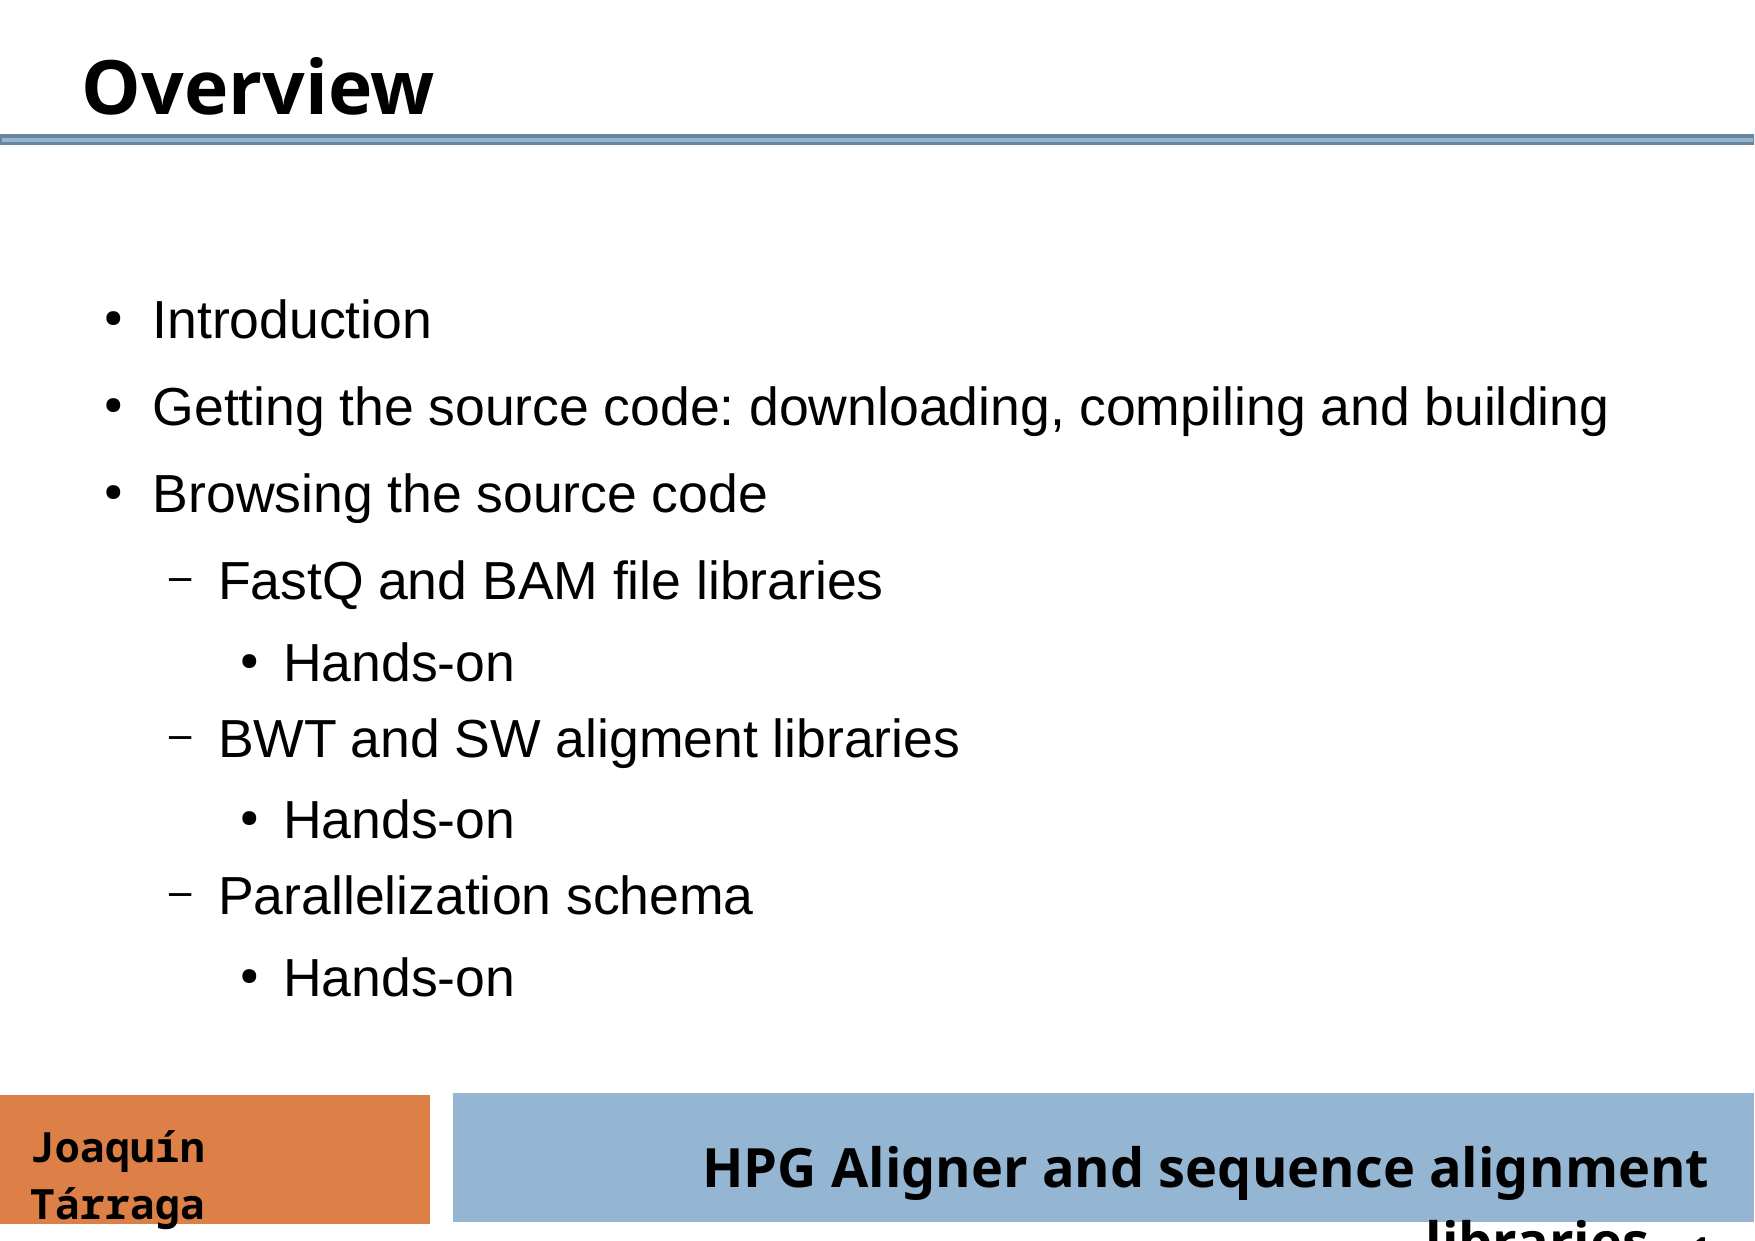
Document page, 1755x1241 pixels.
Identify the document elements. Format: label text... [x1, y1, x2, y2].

text_box [0, 136, 1754, 144]
text_box HPG Aligner and sequence alignment libraries 1 [480, 1122, 1726, 1239]
text_box Joaquín Tárraga jtarraga@cipf.es [15, 1110, 406, 1221]
list Introduction Getting the source code: downloading, compiling and building Browsing the source code FastQ and BAM file libraries Hands-on BWT and SW aligment libraries Hands-on Parallelization schema Hands-on [87, 290, 1632, 1010]
text_box Overview [67, 27, 1688, 129]
